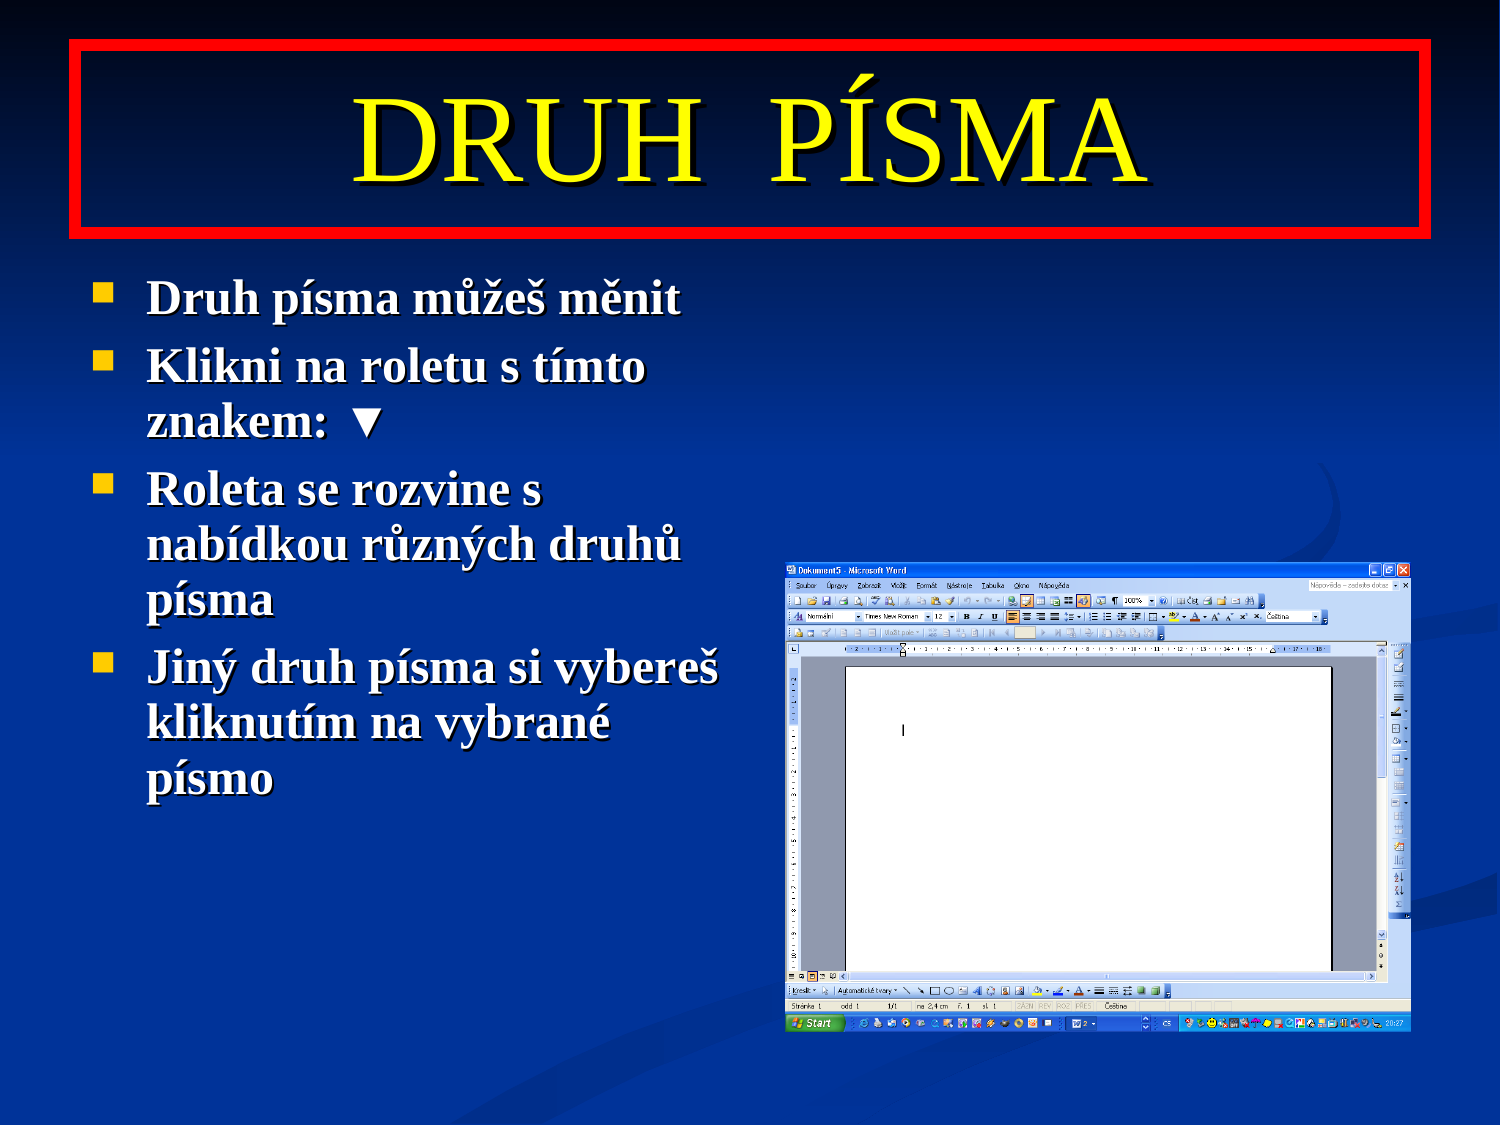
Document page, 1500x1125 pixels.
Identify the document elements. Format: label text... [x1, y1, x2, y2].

text_box [785, 562, 1411, 1032]
list Druh písma můžeš měnit Klikni na roletu s tímto znakem: ▼ Roleta se rozvine s nabídkou různých druhů písma Jiný druh písma si vybereš kliknutím na vybrané písmo [74, 262, 737, 1006]
title DRUH PÍSMA [75, 45, 1426, 233]
